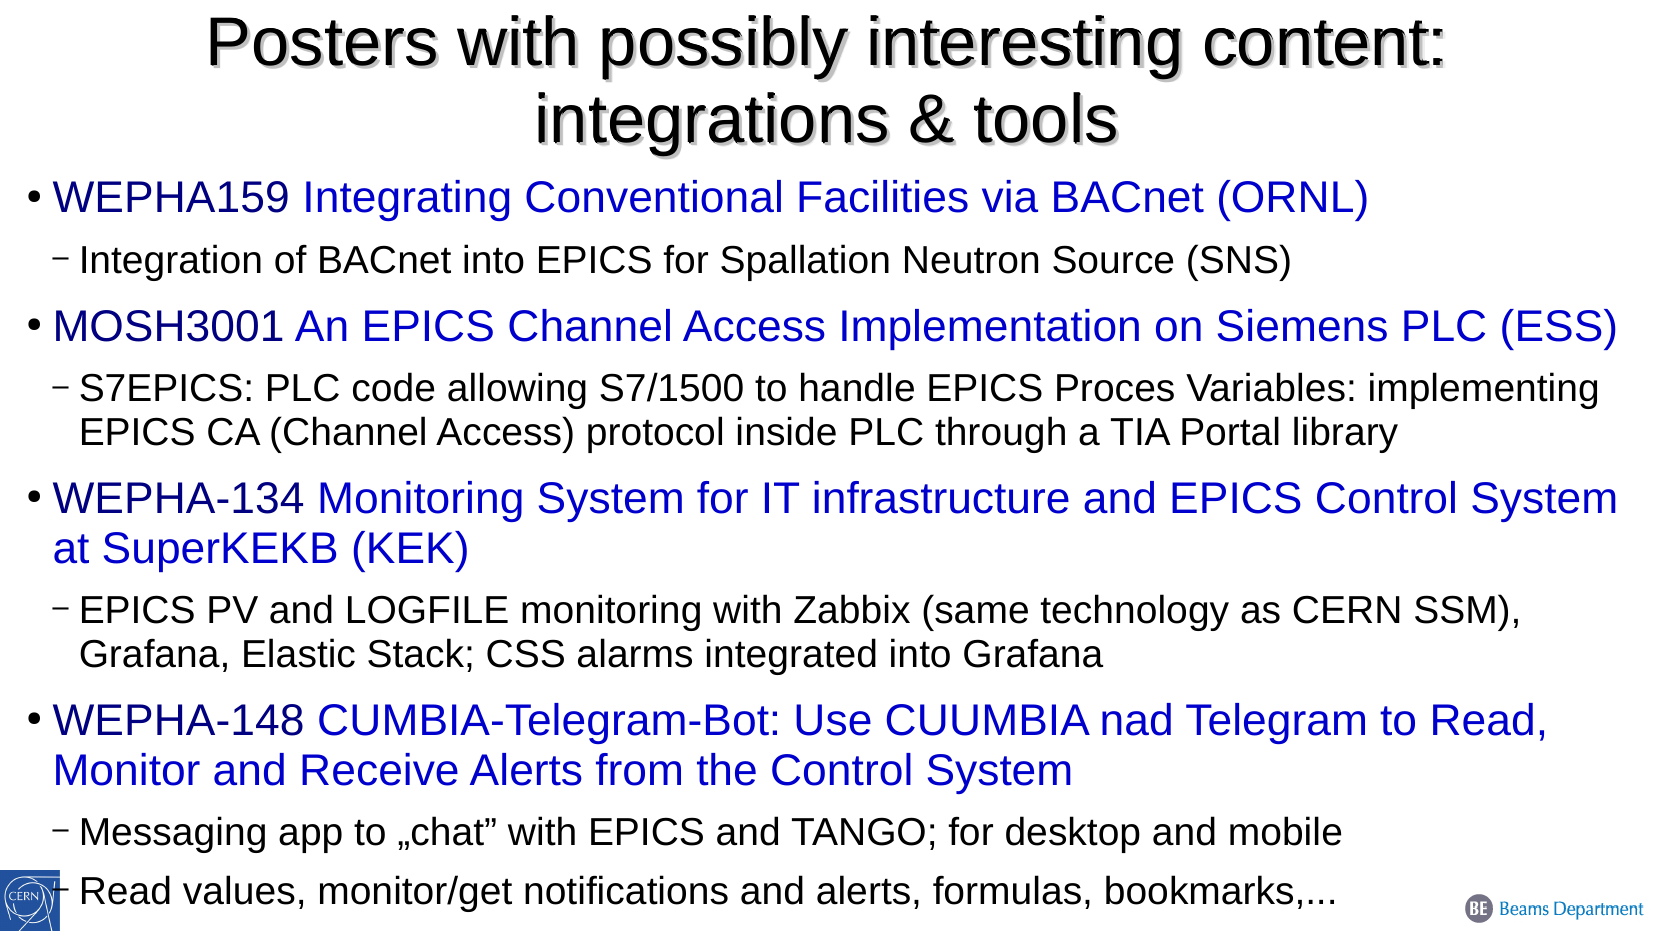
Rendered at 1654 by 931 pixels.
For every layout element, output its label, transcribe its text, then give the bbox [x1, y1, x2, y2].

list WEPHA159 Integrating Conventional Facilities via BACnet (ORNL) Integration of BACnet into EPICS for Spallation Neutron Source (SNS) MOSH3001 An EPICS Channel Access Implementation on Siemens PLC (ESS) S7EPICS: PLC code allowing S7/1500 to handle EPICS Proces Variables: implementing EPICS CA (Channel Access) protocol inside PLC through a TIA Portal library WEPHA-134 Monitoring System for IT infrastructure and EPICS Control System at SuperKEKB (KEK) EPICS PV and LOGFILE monitoring with Zabbix (same technology as CERN SSM), Grafana, Elastic Stack; CSS alarms integrated into Grafana WEPHA-148 CUMBIA-Telegram-Bot: Use CUUMBIA nad Telegram to Read, Monitor and Receive Alerts from the Control System Messaging app to „chat” with EPICS and TANGO; for desktop and mobile Read values, monitor/get notifications and alerts, formulas, bookmarks,... [0, 172, 1654, 930]
title Posters with possibly interesting content: integrations & tools [35, 3, 1619, 158]
